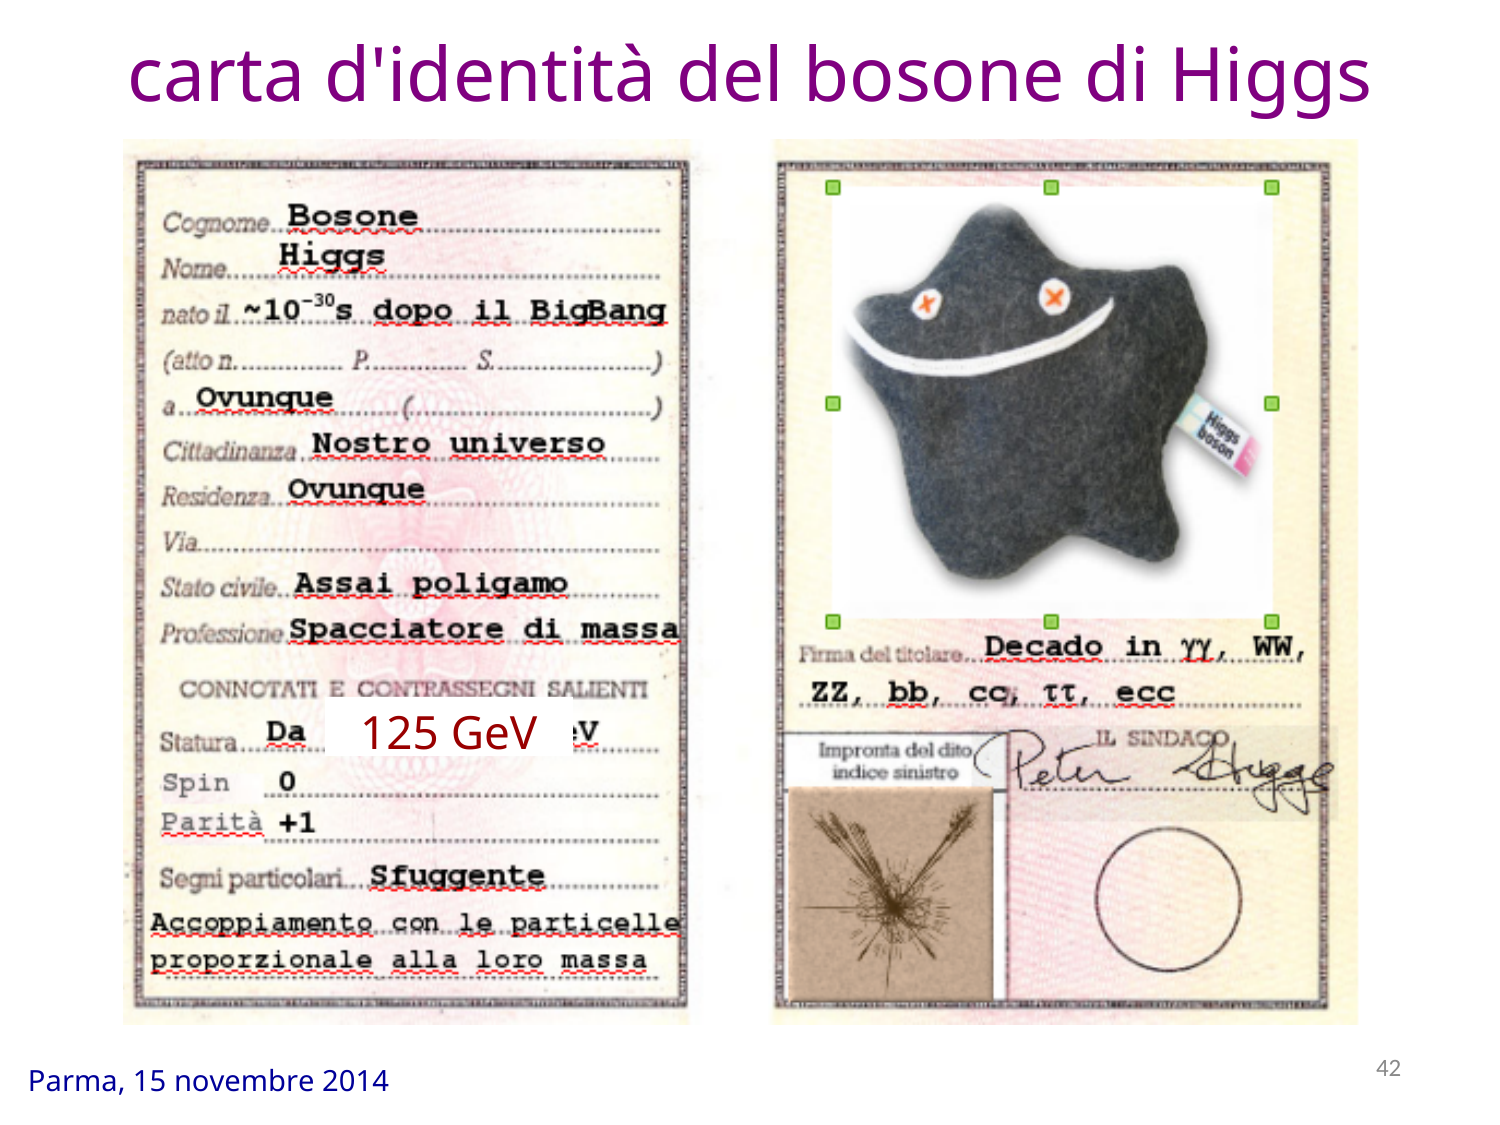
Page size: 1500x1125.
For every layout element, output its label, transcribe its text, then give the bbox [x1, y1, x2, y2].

text_box carta d'identità del bosone di Higgs [112, 0, 1500, 153]
text_box 125 GeV [324, 696, 573, 756]
picture [123, 139, 1363, 1025]
text_box <numero> [1074, 1042, 1417, 1095]
